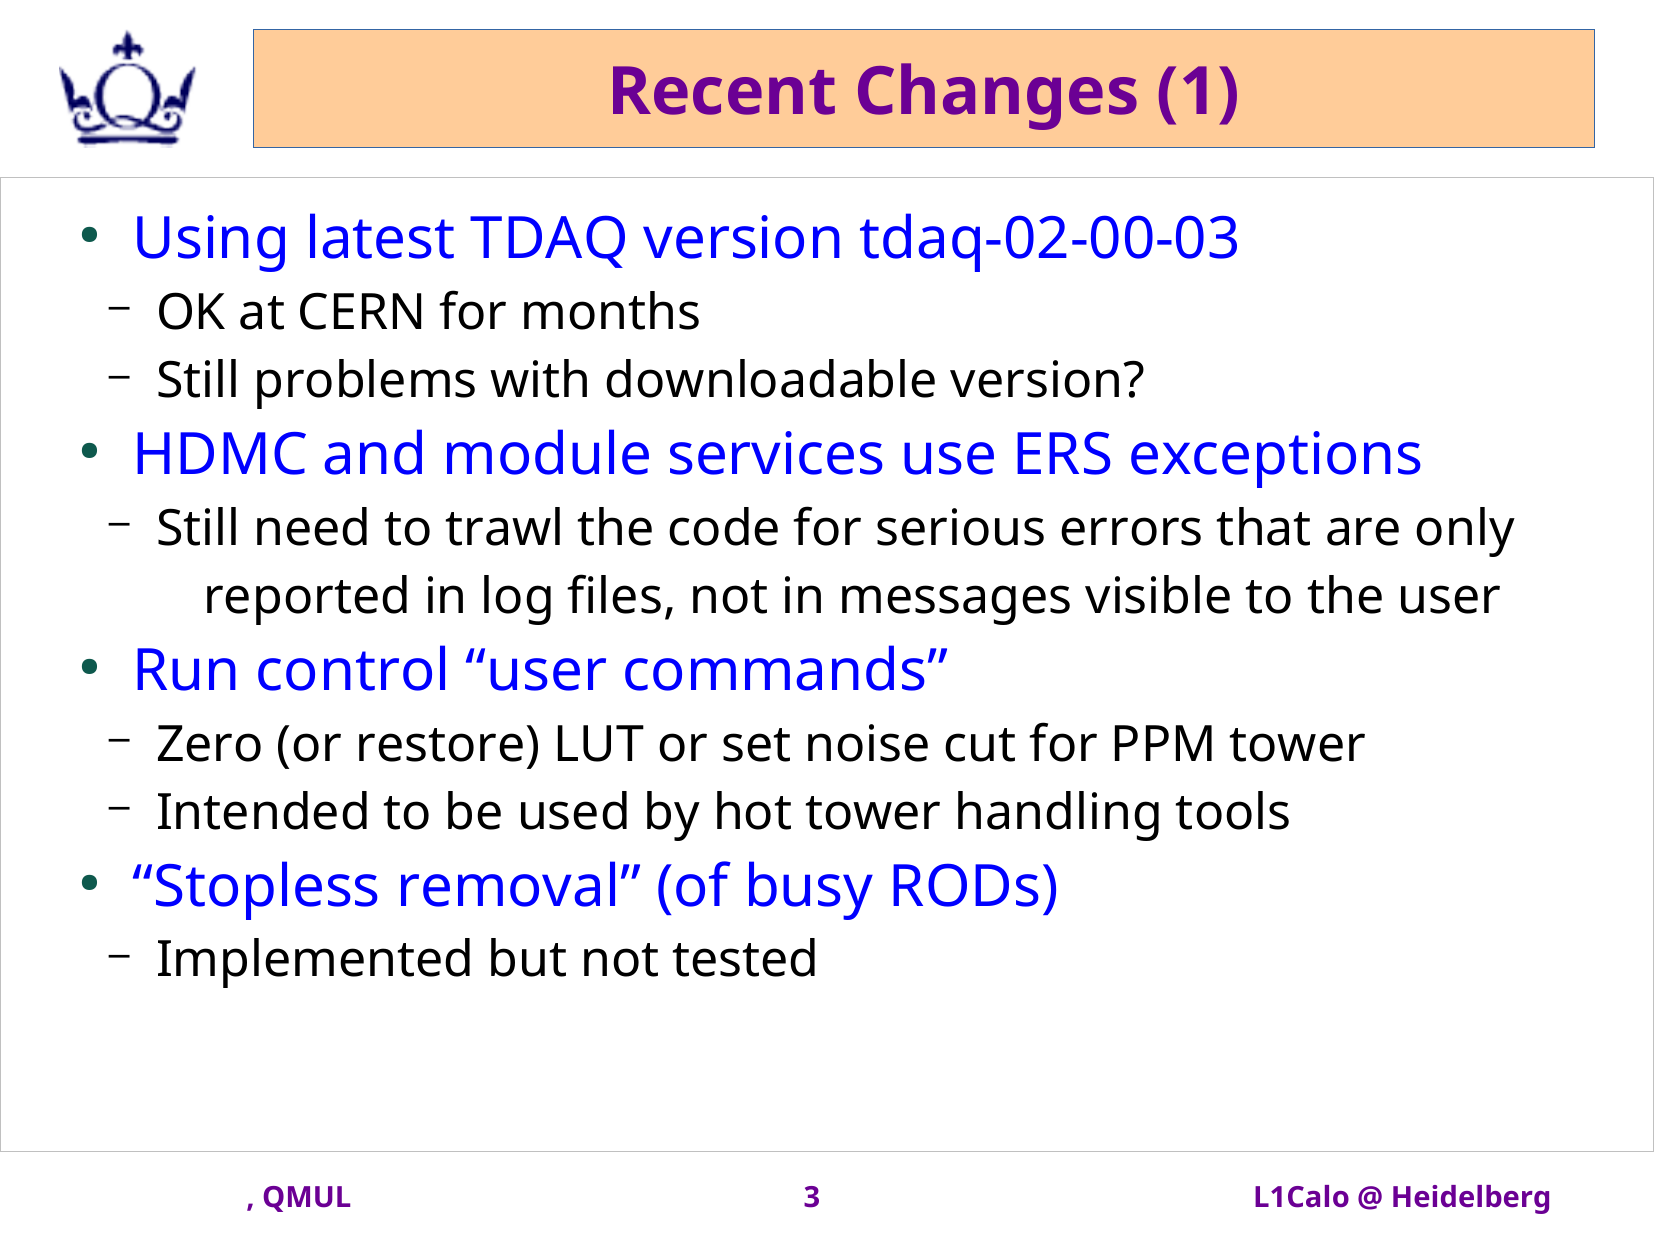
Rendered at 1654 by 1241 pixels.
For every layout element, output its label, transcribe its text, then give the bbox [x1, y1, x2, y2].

picture [59, 29, 200, 148]
list Using latest TDAQ version tdaq-02-00-03 OK at CERN for months Still problems with downloadable version? HDMC and module services use ERS exceptions Still need to trawl the code for serious errors that are only reported in log files, not in messages visible to the user Run control “user commands” Zero (or restore) LUT or set noise cut for PPM tower Intended to be used by hot tower handling tools “Stopless removal” (of busy RODs) Implemented but not tested [61, 196, 1605, 1117]
title Recent Changes (1) [253, 29, 1595, 148]
